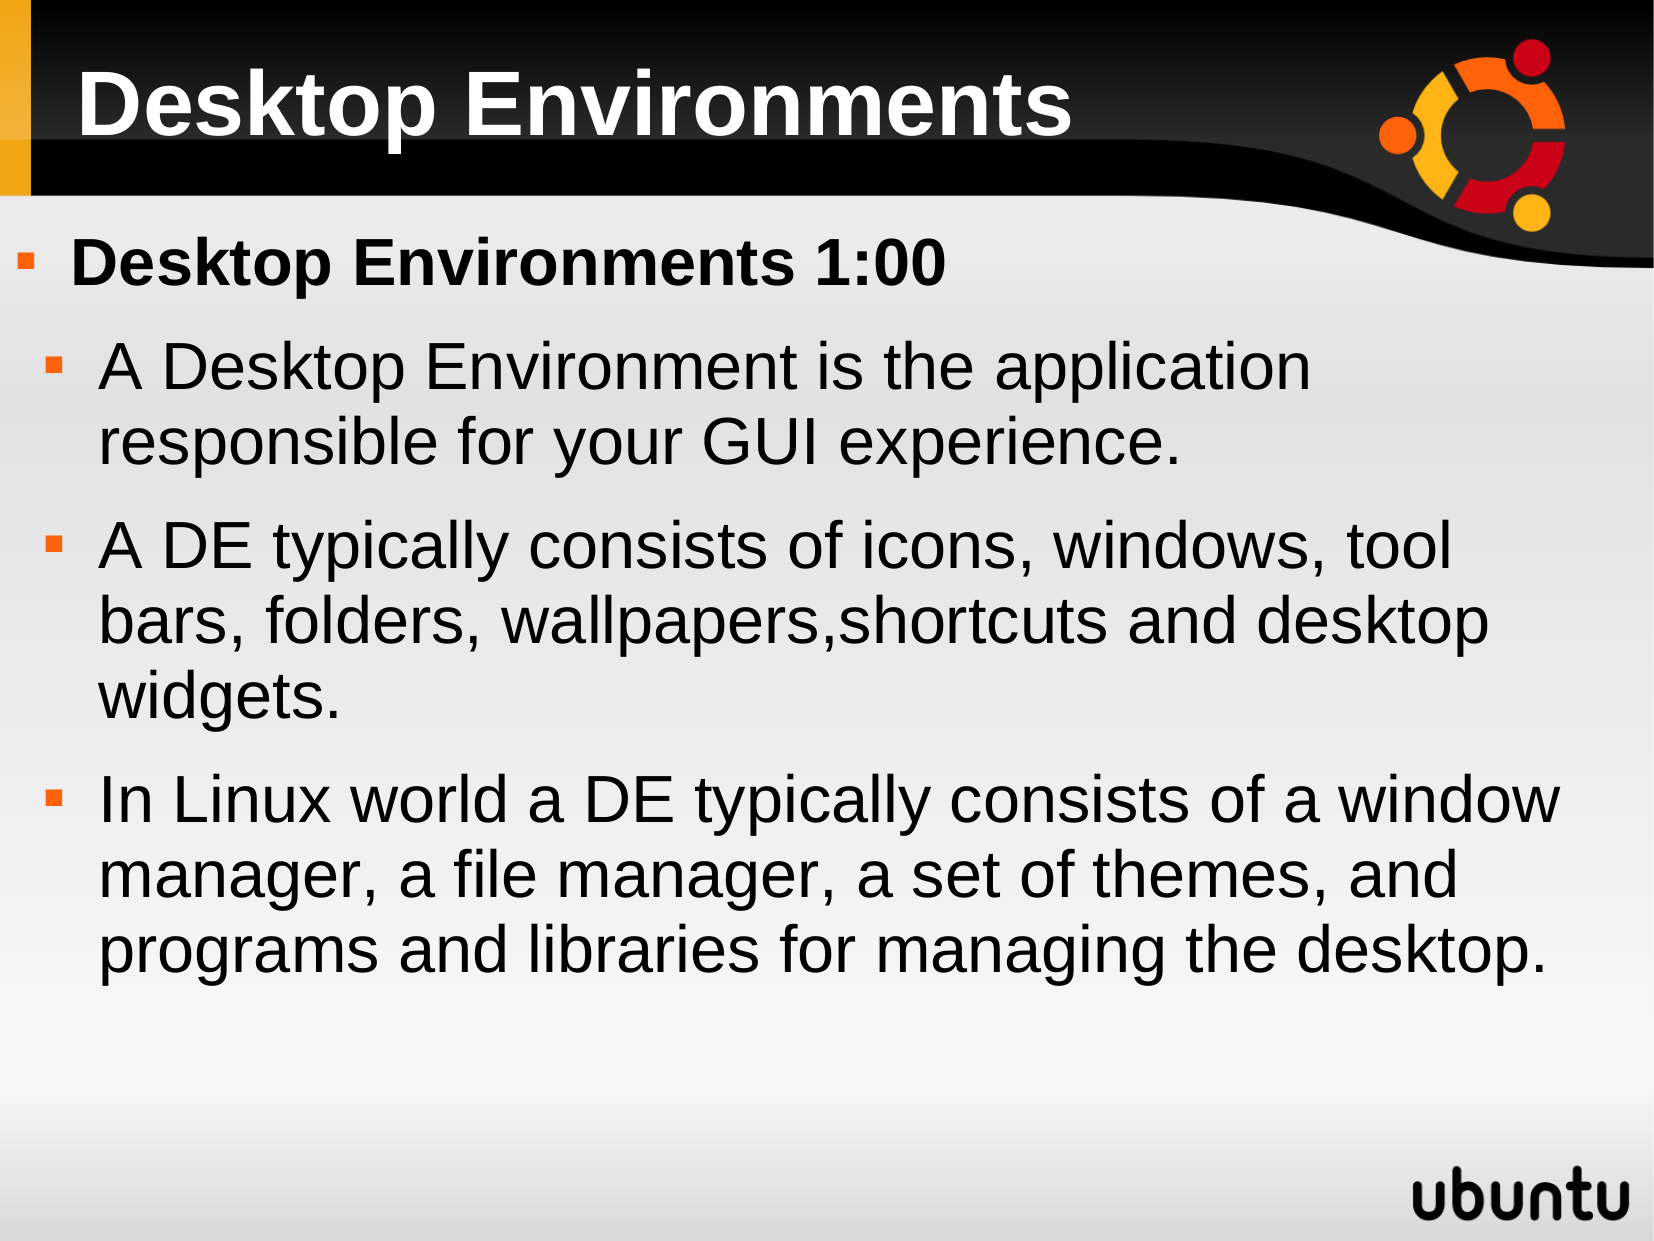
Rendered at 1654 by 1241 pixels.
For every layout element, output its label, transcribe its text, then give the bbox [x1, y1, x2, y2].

title Desktop Environments [76, 0, 1565, 208]
list Desktop Environments 1:00 A Desktop Environment is the application responsible for your GUI experience. A DE typically consists of icons, windows, tool bars, folders, wallpapers,shortcuts and desktop widgets. In Linux world a DE typically consists of a window manager, a file manager, a set of themes, and programs and libraries for managing the desktop. [0, 225, 1613, 1109]
picture [0, 0, 1654, 1241]
